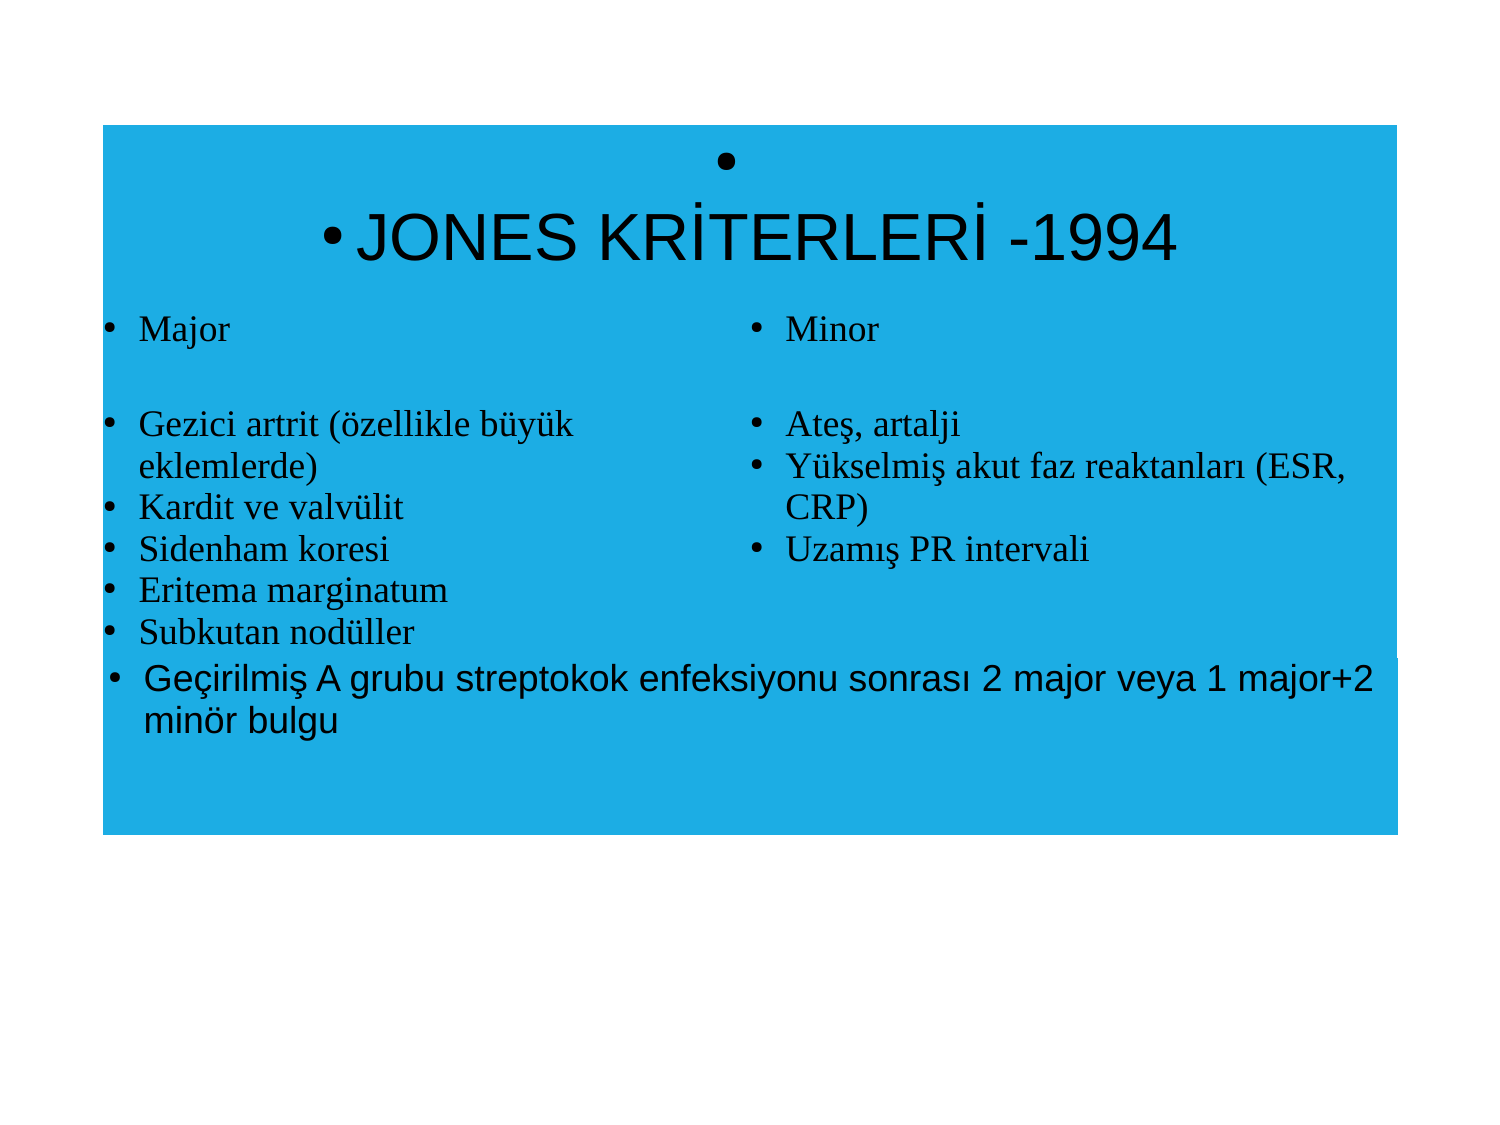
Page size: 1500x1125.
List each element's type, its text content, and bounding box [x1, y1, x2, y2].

table_cell [750, 653, 1397, 658]
table_cell Minor [750, 314, 1397, 403]
table_cell Ateş, artalji Yükselmiş akut faz reaktanları (ESR, CRP) Uzamış PR intervali [750, 403, 1397, 653]
table_header JONES KRİTERLERİ -1994 [103, 125, 1397, 314]
table_cell [103, 653, 750, 835]
table_cell Major [103, 314, 750, 403]
table_cell Gezici artrit (özellikle büyük eklemlerde) Kardit ve valvülit Sidenham koresi Eritema marginatum Subkutan nodüller [103, 403, 750, 653]
table_header Geçirilmiş A grubu streptokok enfeksiyonu sonrası 2 major veya 1 major+2 minör bulgu [108, 658, 1398, 835]
